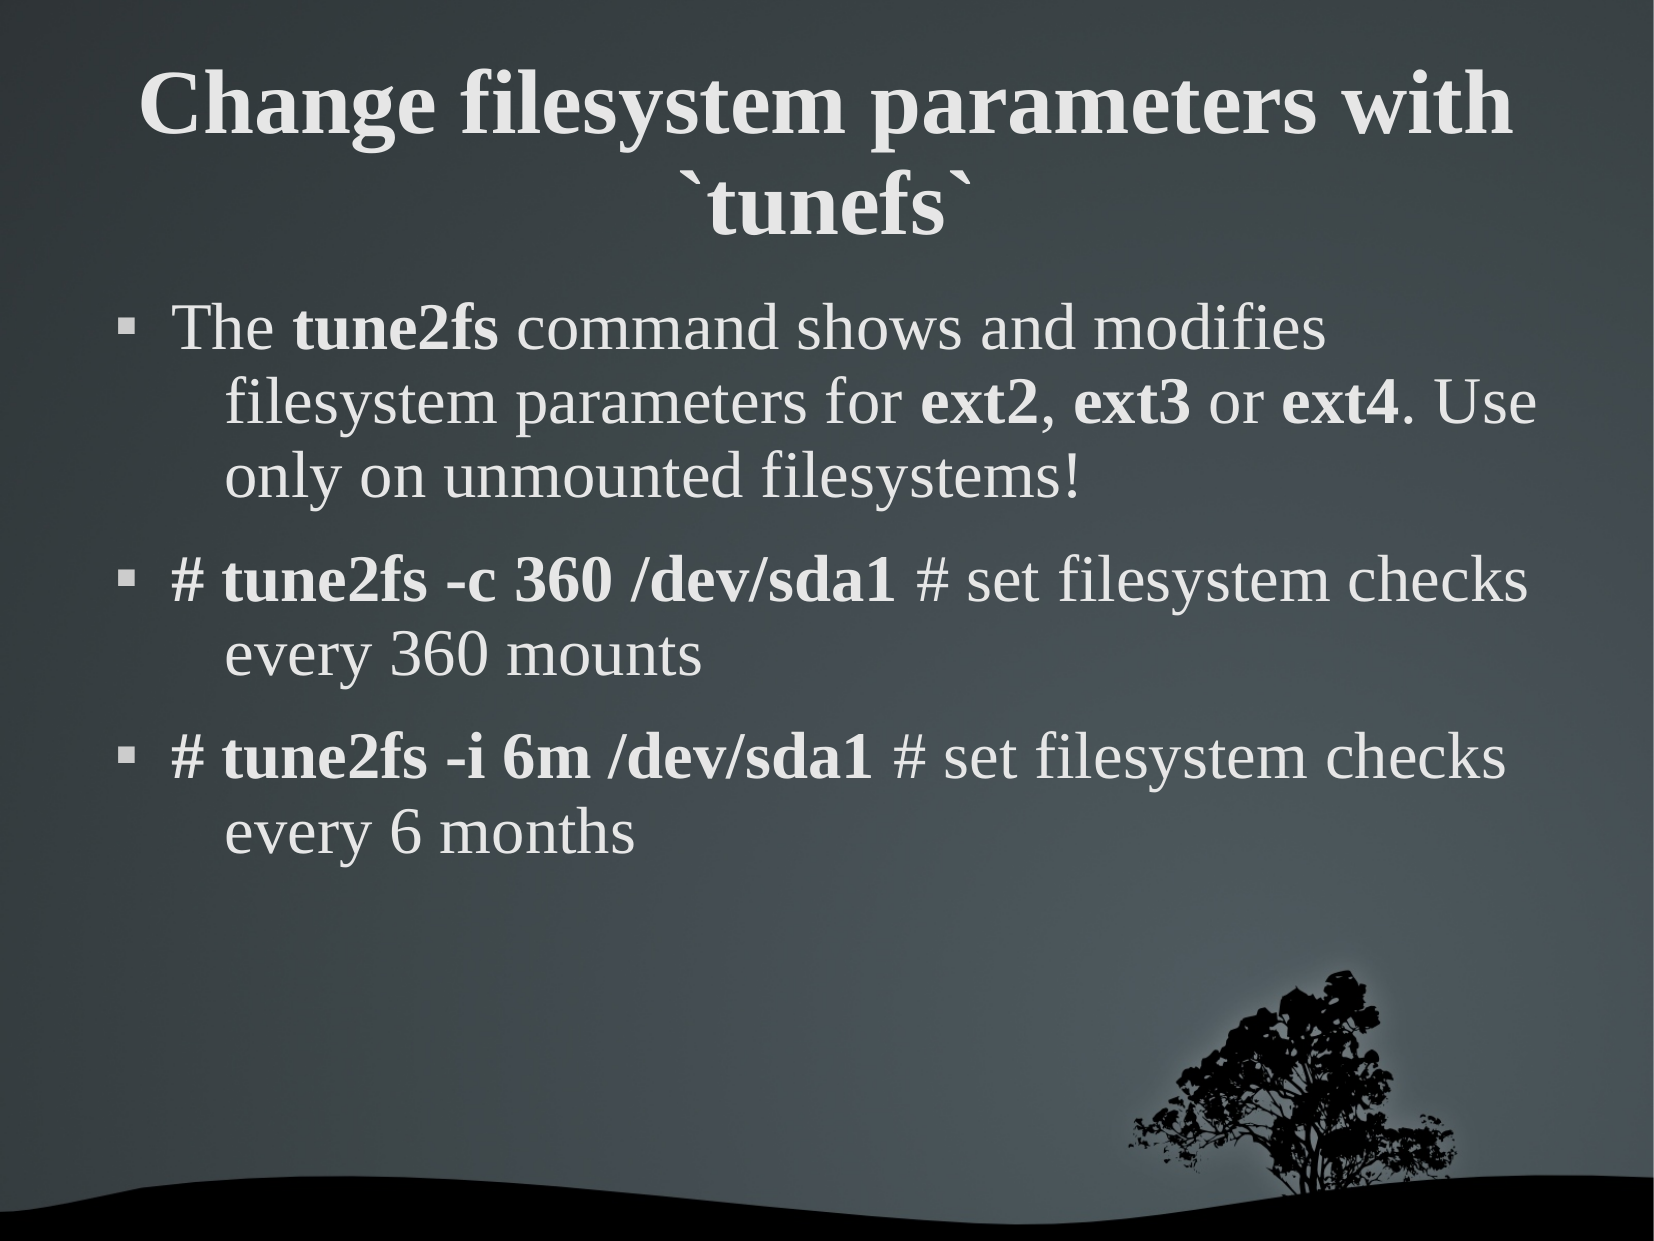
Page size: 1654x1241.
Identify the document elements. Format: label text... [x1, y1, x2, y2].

list The tune2fs command shows and modifies filesystem parameters for ext2, ext3 or ext4. Use only on unmounted filesystems! # tune2fs -c 360 /dev/sda1 # set filesystem checks every 360 mounts # tune2fs -i 6m /dev/sda1 # set filesystem checks every 6 months [82, 290, 1571, 1177]
picture [0, 0, 1654, 1241]
title Change filesystem parameters with `tunefs` [82, 33, 1571, 273]
